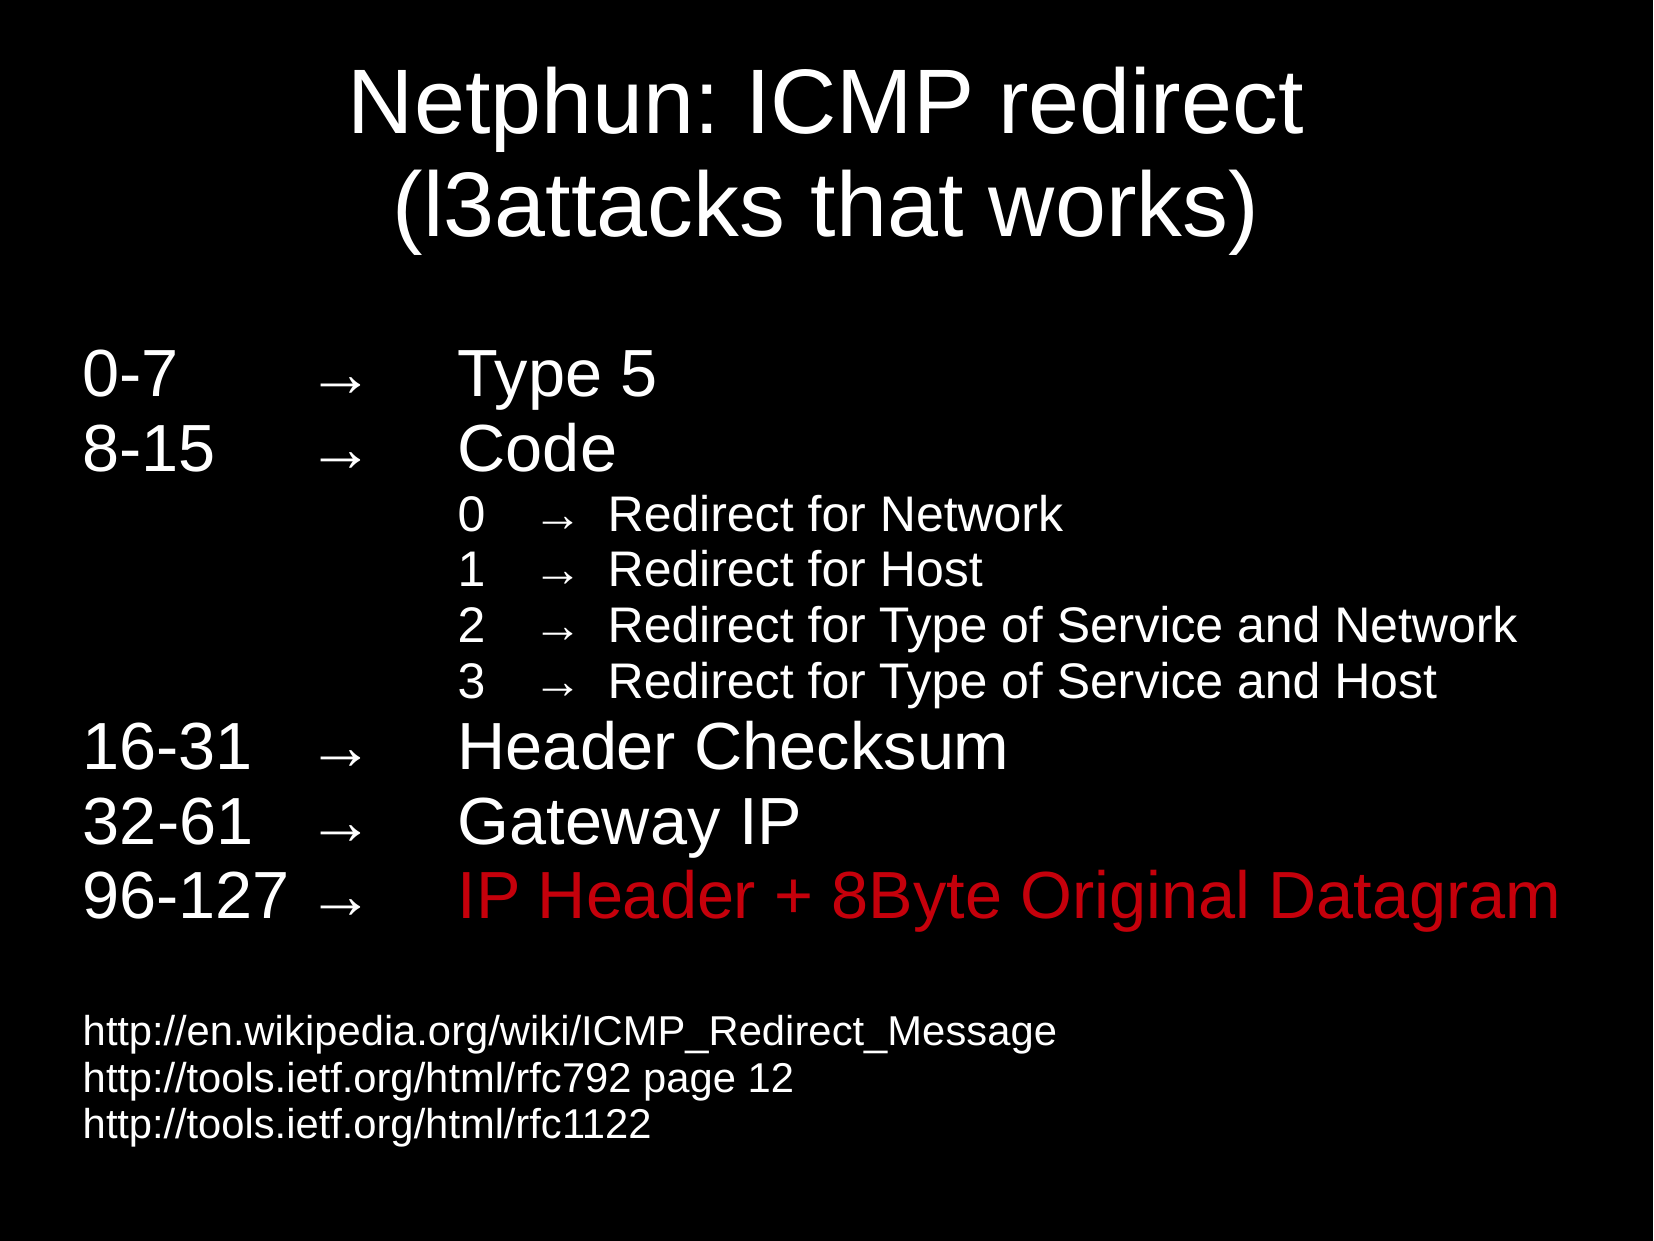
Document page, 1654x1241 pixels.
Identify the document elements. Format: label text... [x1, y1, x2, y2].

subtitle 0-7 → Type 5 8-15 → Code 0 → Redirect for Network 1 → Redirect for Host 2 → Redirect for Type of Service and Network 3 → Redirect for Type of Service and Host 16-31 → Header Checksum 32 -61 → Gateway IP 96-127 → IP Header + 8Byte Original Datagram http://en.wikipedia.org/wiki/ICMP_Redirect_Message http://tools.ietf.org/html/rfc792 page 12 http://tools.ietf.org/html/rfc1122 [82, 194, 1571, 1205]
title Netphun: ICMP redirect (l3attacks that works) [82, 46, 1571, 194]
